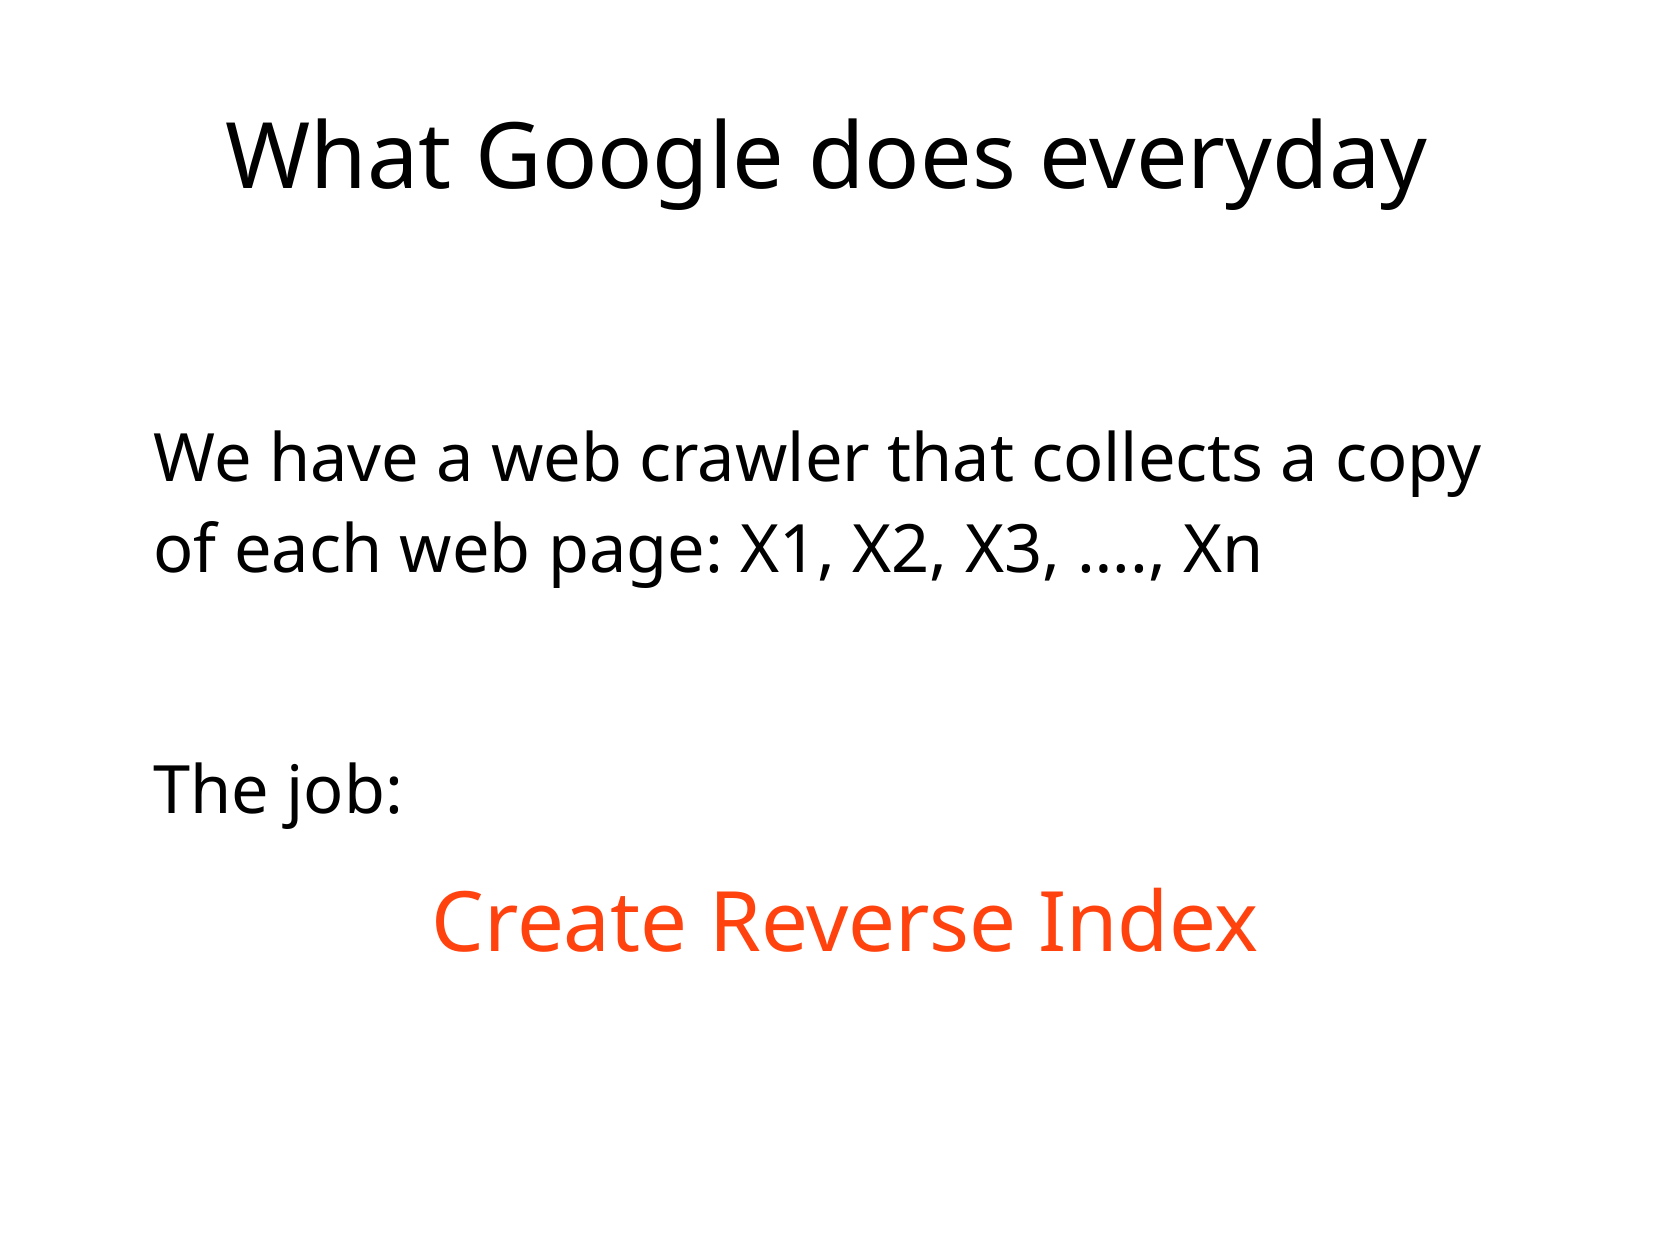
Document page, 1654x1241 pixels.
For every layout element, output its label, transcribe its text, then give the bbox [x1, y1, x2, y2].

list We have a web crawler that collects a copy of each web page: X1, X2, X3, …., Xn The job: Create Reverse Index [82, 290, 1538, 1010]
title What Google does everyday [82, 49, 1571, 257]
